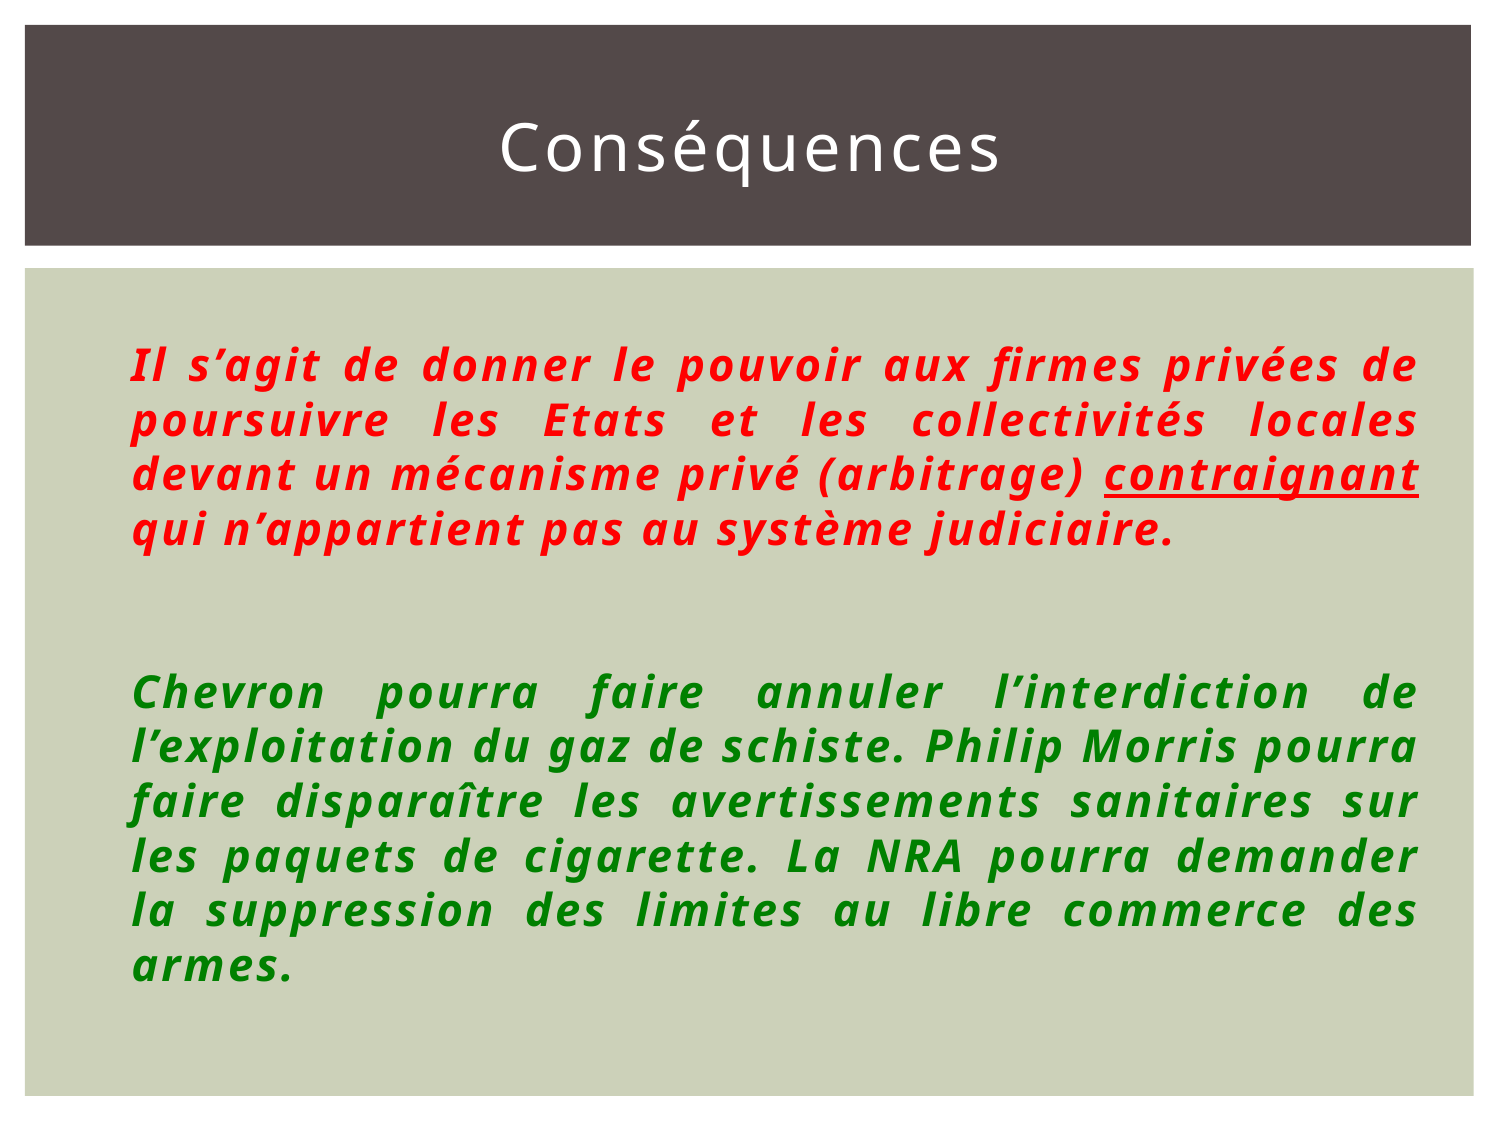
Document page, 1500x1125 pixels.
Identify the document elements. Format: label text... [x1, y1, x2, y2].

list Il s’agit de donner le pouvoir aux firmes privées de poursuivre les Etats et les collectivités locales devant un mécanisme privé (arbitrage) contraignant qui n’appartient pas au système judiciaire. Chevron pourra faire annuler l’interdiction de l’exploitation du gaz de schiste. Philip Morris pourra faire disparaître les avertissements sanitaires sur les paquets de cigarette. La NRA pourra demander la suppression des limites au libre commerce des armes. [116, 328, 1438, 1040]
title Conséquences [62, 58, 1438, 232]
